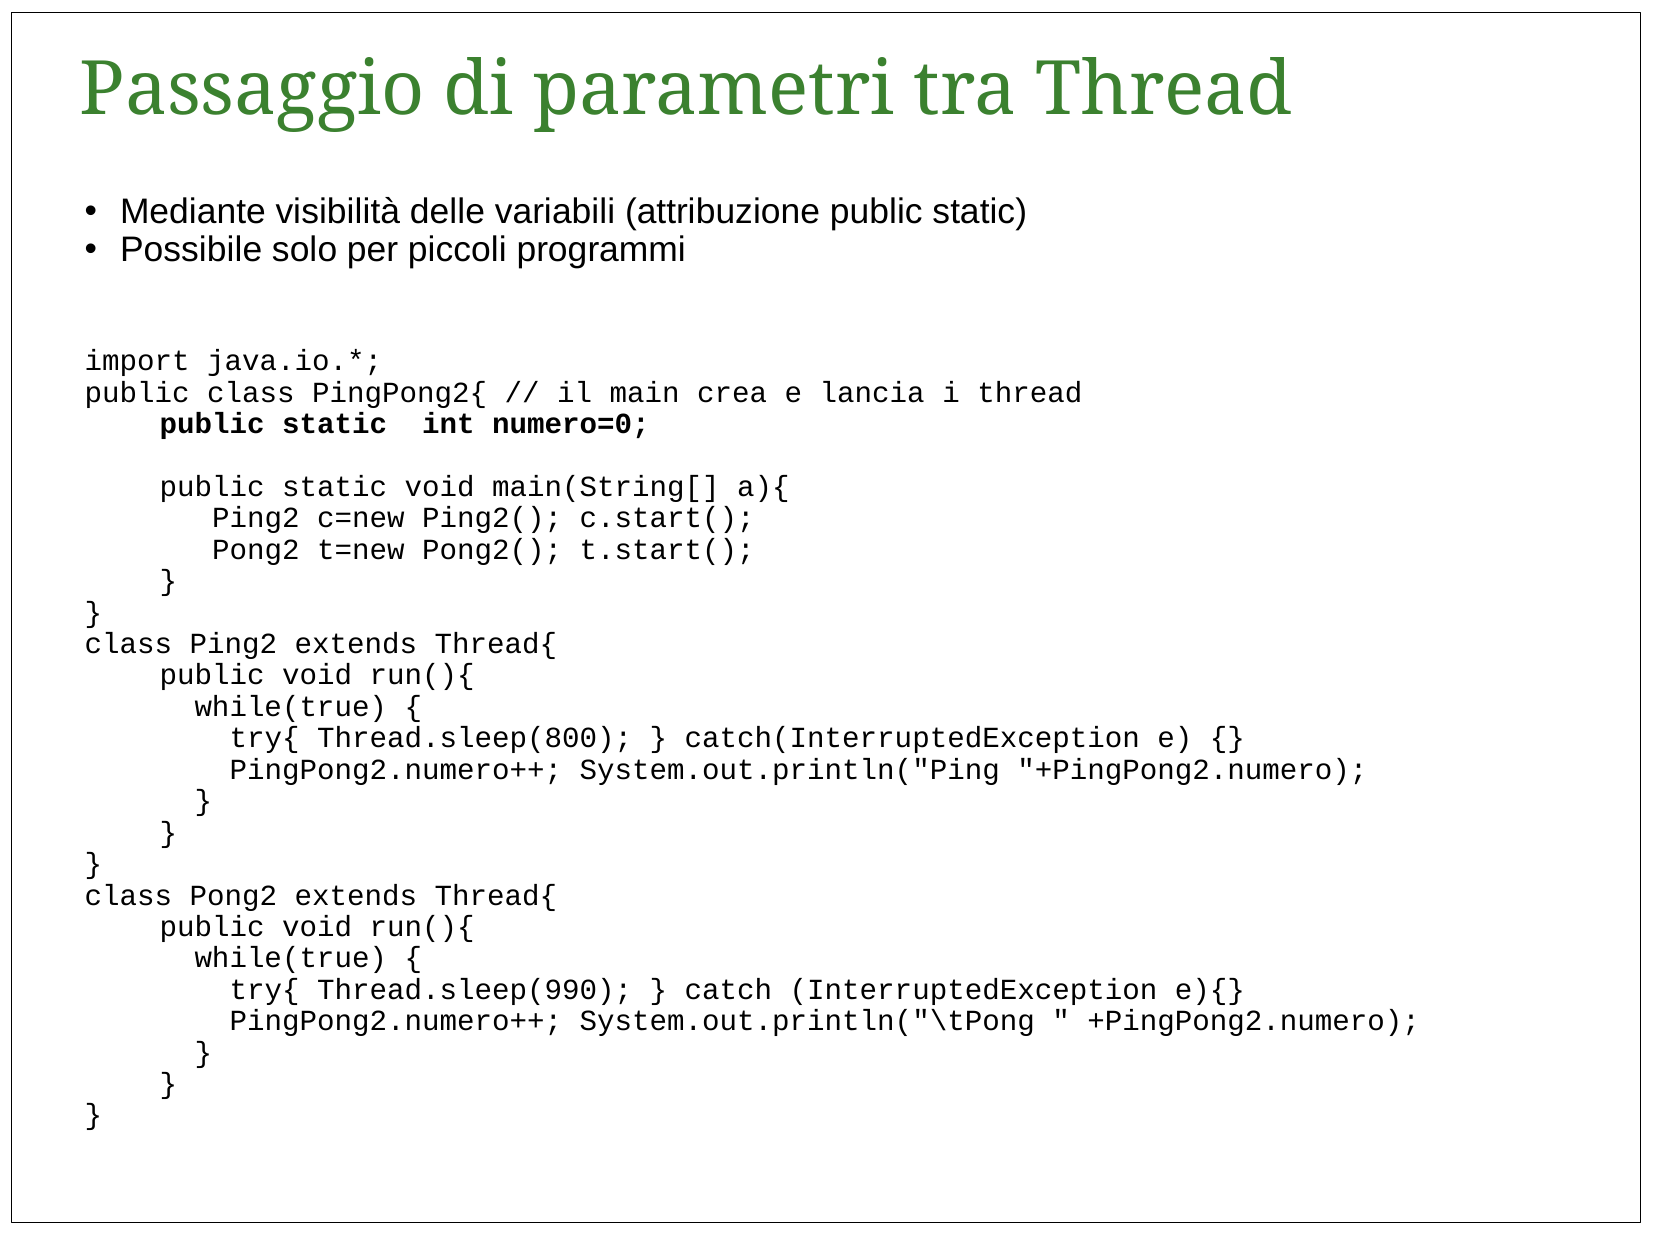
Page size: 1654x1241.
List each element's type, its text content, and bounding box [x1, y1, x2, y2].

text_box Passaggio di parametri tra Thread [65, 32, 1529, 231]
text_box Mediante visibilità delle variabili (attribuzione public static) Possibile solo per piccoli programmi import java.io.*; public class PingPong2{ // il main crea e lancia i thread public static int numero=0; public static void main(String[] a){ Ping2 c=new Ping2(); c.start(); Pong2 t=new Pong2(); t.start(); } } class Ping2 extends Thread{ public void run(){ while(true) { try{ Thread.sleep(800); } catch(InterruptedException e) {} PingPong2.numero++; System.out.println("Ping "+PingPong2.numero); } } } class Pong2 extends Thread{ public void run(){ while(true) { try{ Thread.sleep(990); } catch (InterruptedException e){} PingPong2.numero++; System.out.println("\tPong " +PingPong2.numero); } } } [69, 185, 1528, 1215]
